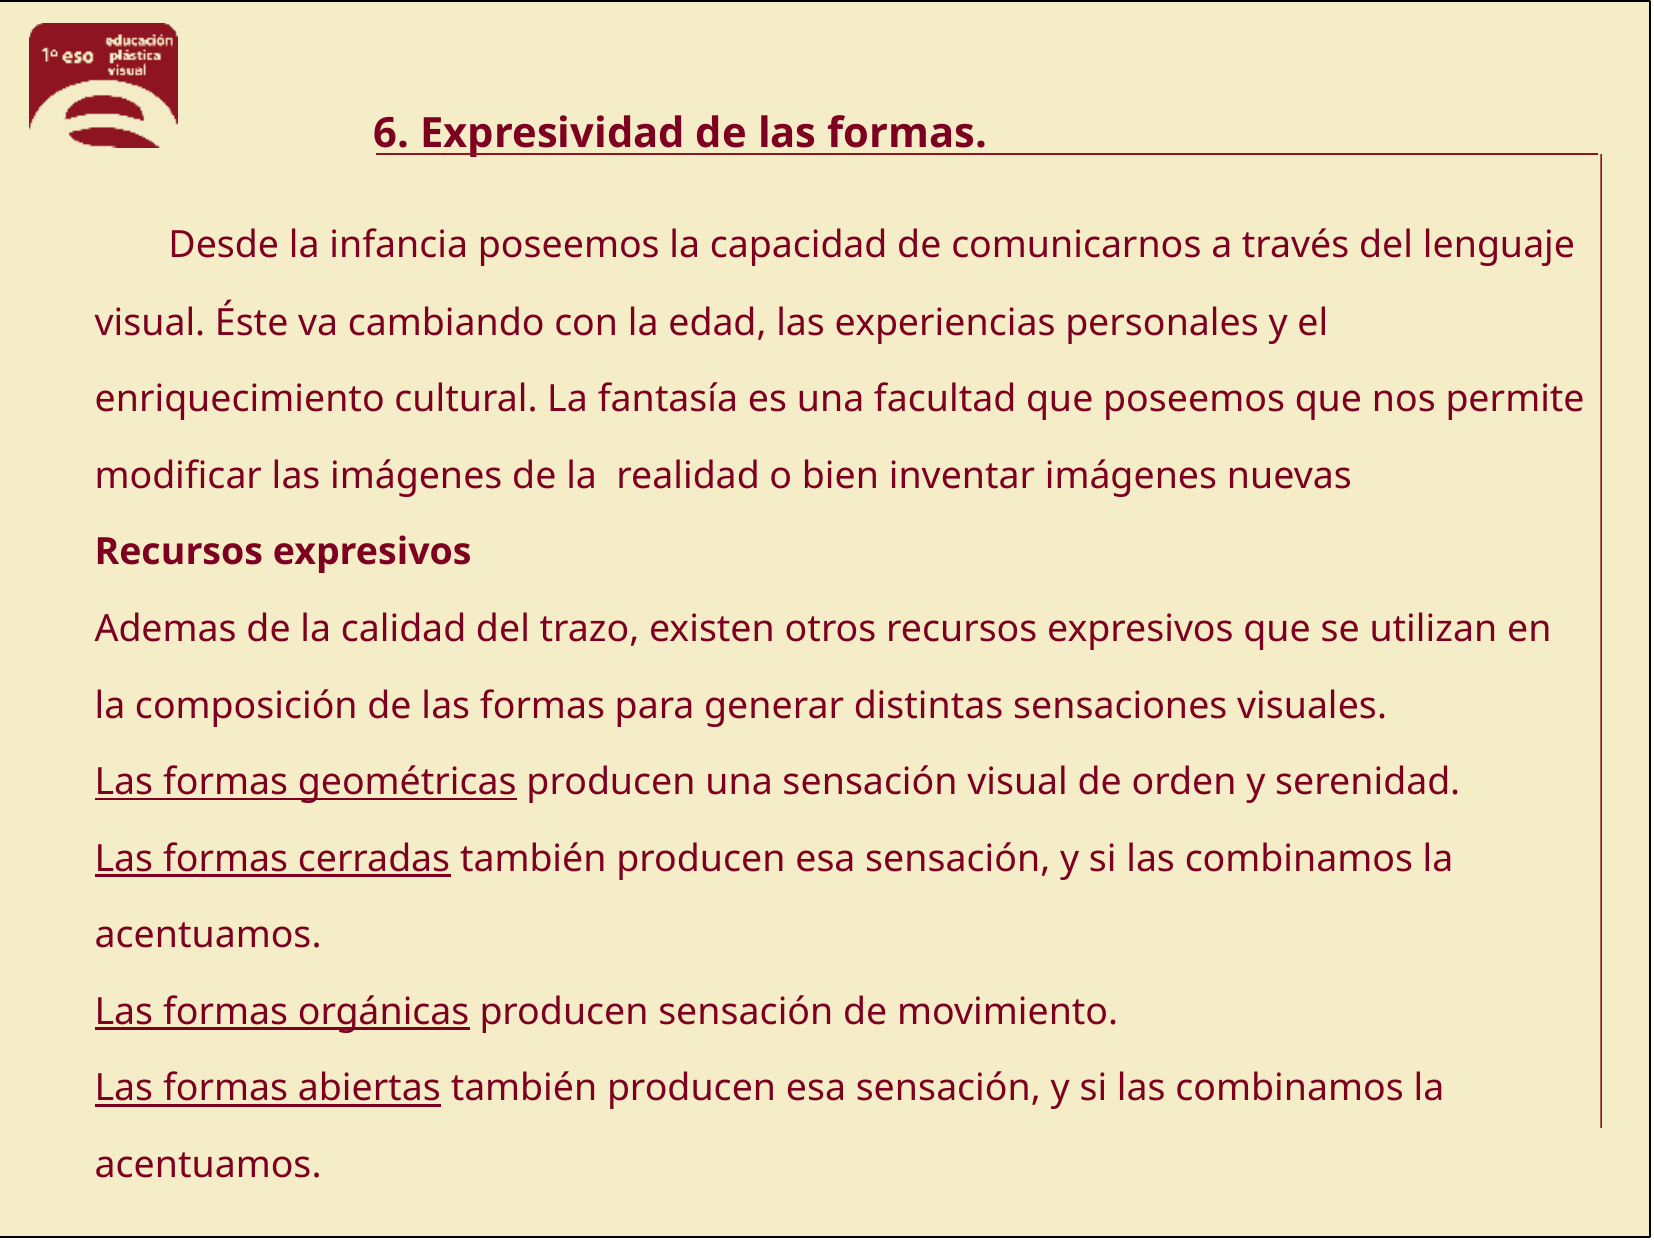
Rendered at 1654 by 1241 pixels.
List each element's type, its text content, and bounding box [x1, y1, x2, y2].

text_box Desde la infancia poseemos la capacidad de comunicarnos a través del lenguaje visual. Éste va cambiando con la edad, las experiencias personales y el enriquecimiento cultural. La fantasía es una facultad que poseemos que nos permite modificar las imágenes de la realidad o bien inventar imágenes nuevas Recursos expresivos Ademas de la calidad del trazo, existen otros recursos expresivos que se utilizan en la composición de las formas para generar distintas sensaciones visuales. Las formas geométricas producen una sensación visual de orden y serenidad. Las formas cerradas también producen esa sensación, y si las combinamos la acentuamos. Las formas orgánicas producen sensación de movimiento. Las formas abiertas también producen esa sensación, y si las combinamos la acentuamos. [94, 186, 1593, 1187]
text_box 6. Expresividad de las formas. [373, 86, 1400, 148]
picture [0, 0, 1654, 1241]
